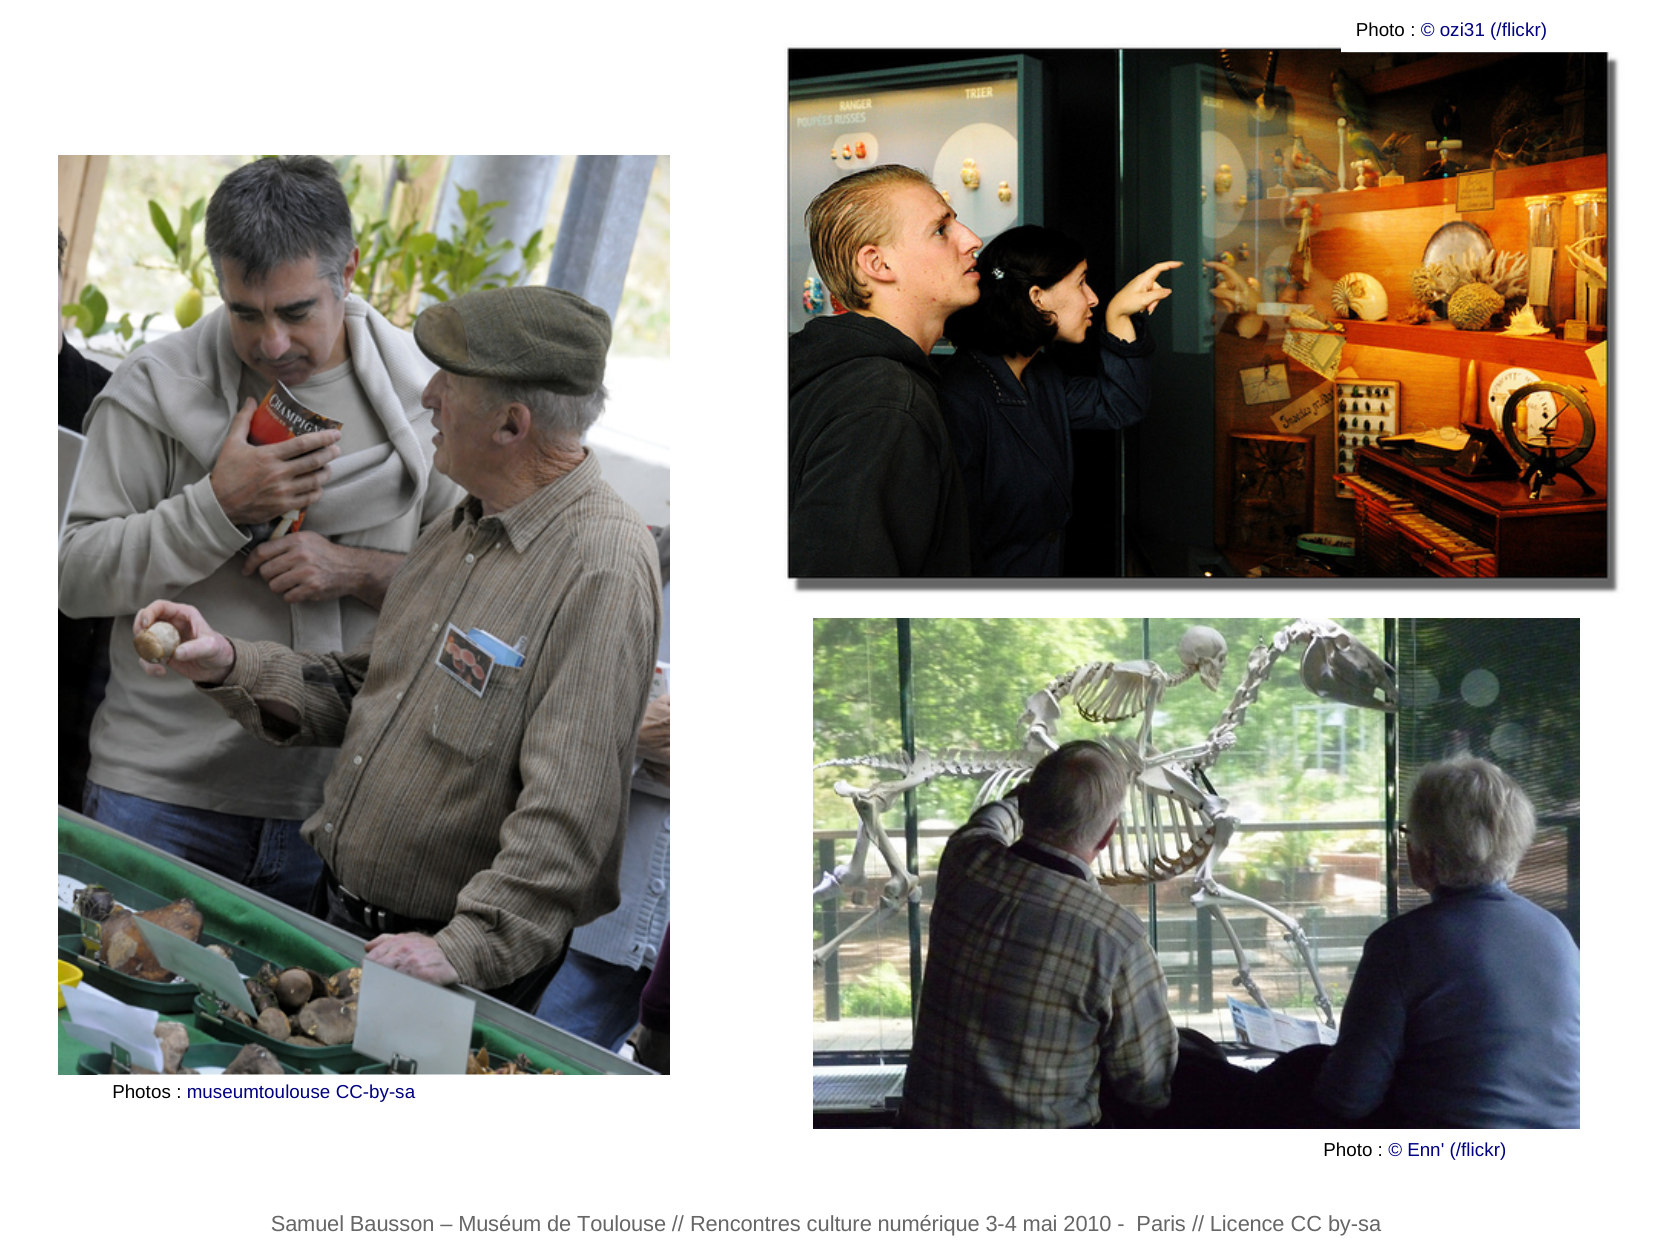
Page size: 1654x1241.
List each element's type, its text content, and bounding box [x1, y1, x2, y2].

text_box Photo : © Enn' (/flickr) [1308, 1132, 1595, 1172]
text_box Photos : museumtoulouse CC-by-sa [97, 1074, 554, 1114]
text_box Photo : © ozi31 (/flickr) [1341, 12, 1628, 53]
picture [737, 0, 1654, 1129]
picture [58, 155, 670, 1075]
